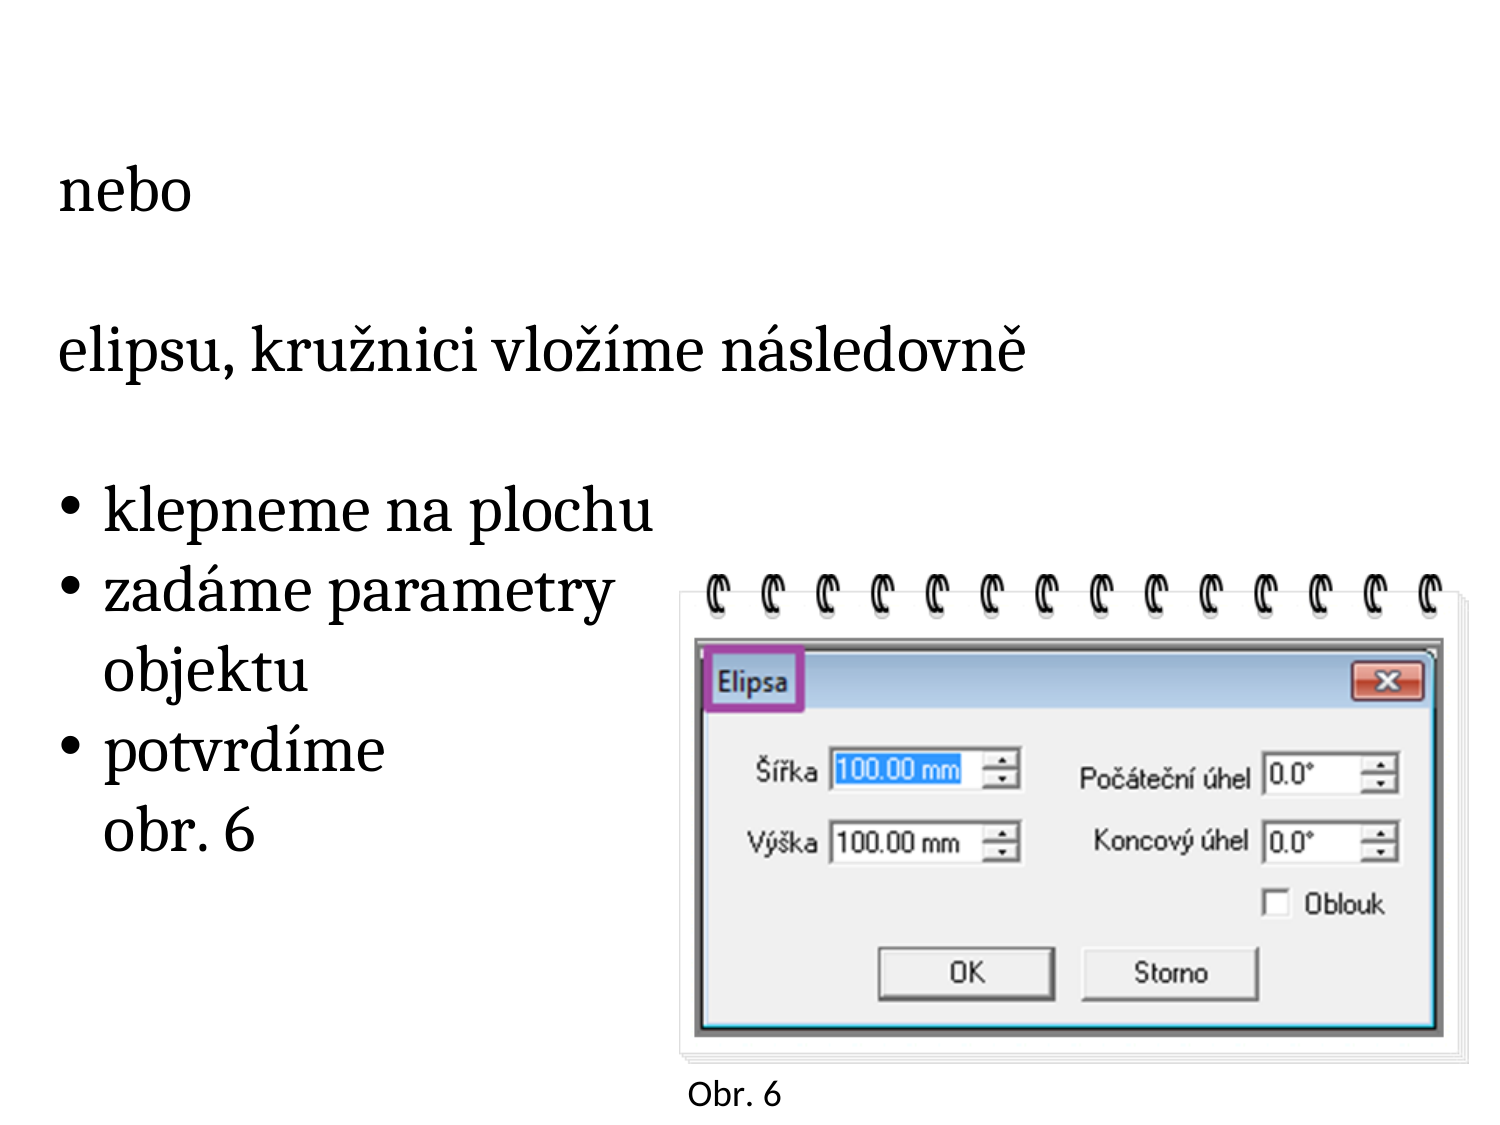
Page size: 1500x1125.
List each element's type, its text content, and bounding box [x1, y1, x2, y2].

text_box Obr. 6 [672, 1061, 1016, 1122]
text_box nebo elipsu, kružnici vložíme následovně klepneme na plochu zadáme parametry objektu potvrdíme obr. 6 [0, 137, 1500, 953]
picture [679, 574, 1469, 1064]
